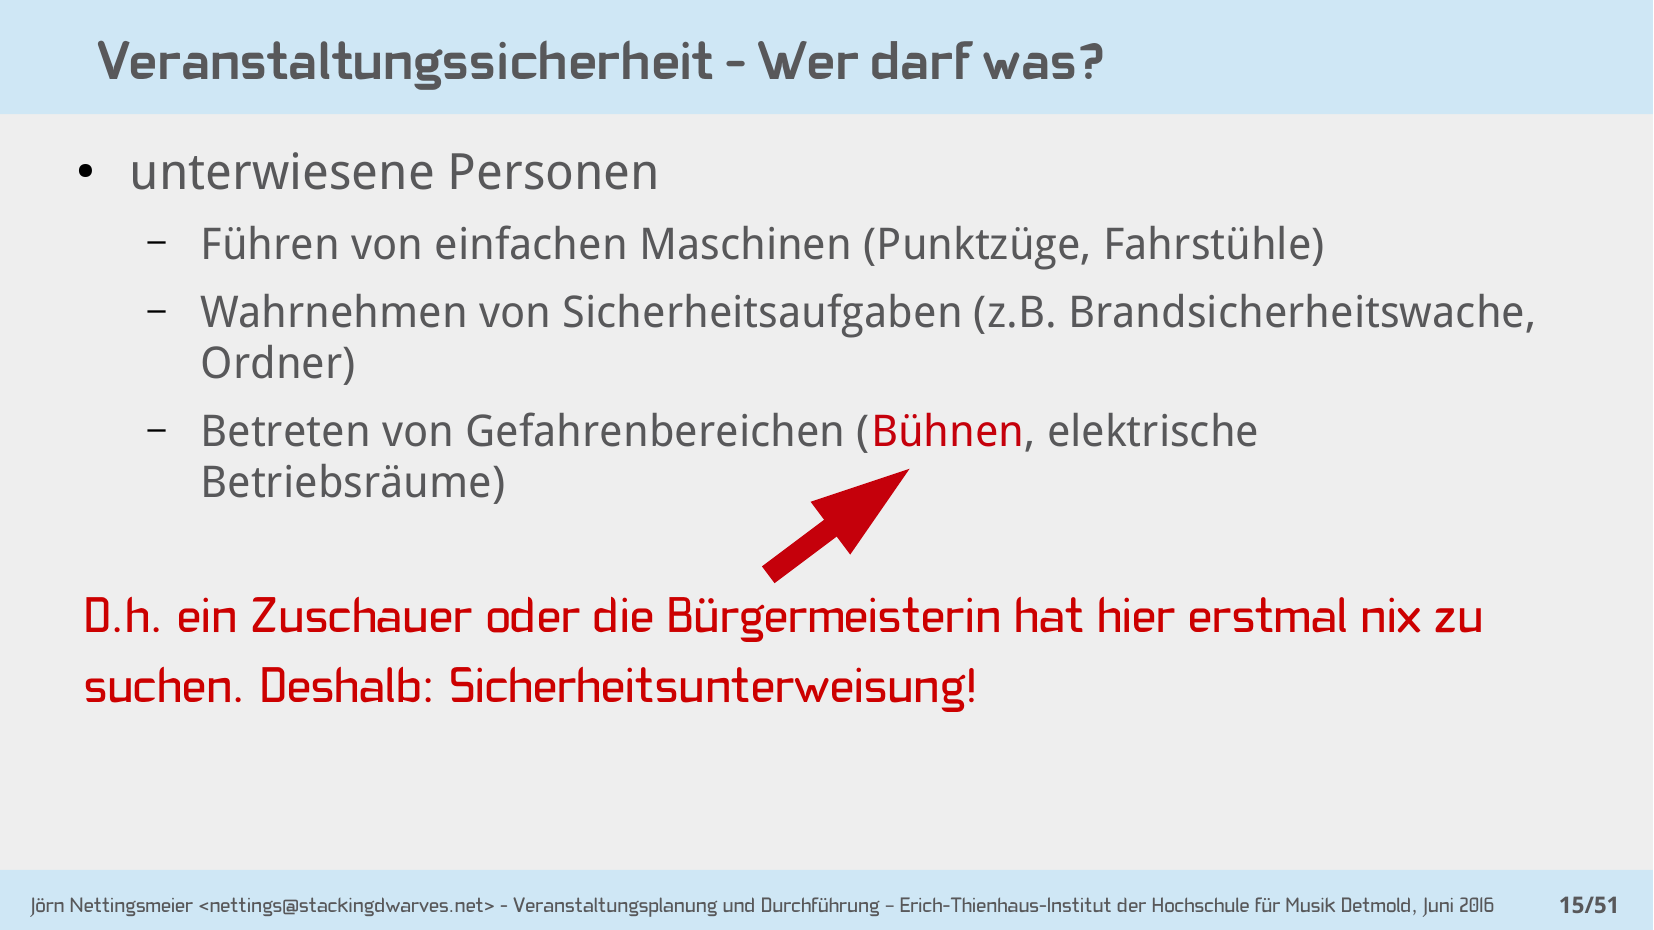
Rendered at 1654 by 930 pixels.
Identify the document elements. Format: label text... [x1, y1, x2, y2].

list unterwiesene Personen Führen von einfachen Maschinen (Punktzüge, Fahrstühle) Wahrnehmen von Sicherheitsaufgaben (z.B. Brandsicherheitswache, Ordner) Betreten von Gefahrenbereichen (Bühnen, elektrische Betriebsräume) [58, 142, 1576, 876]
title Veranstaltungssicherheit - Wer darf was? [97, 0, 1337, 126]
text_box D.h. ein Zuschauer oder die Bürgermeisterin hat hier erstmal nix zu suchen. Deshalb: Sicherheitsunterweisung! [58, 563, 1548, 890]
